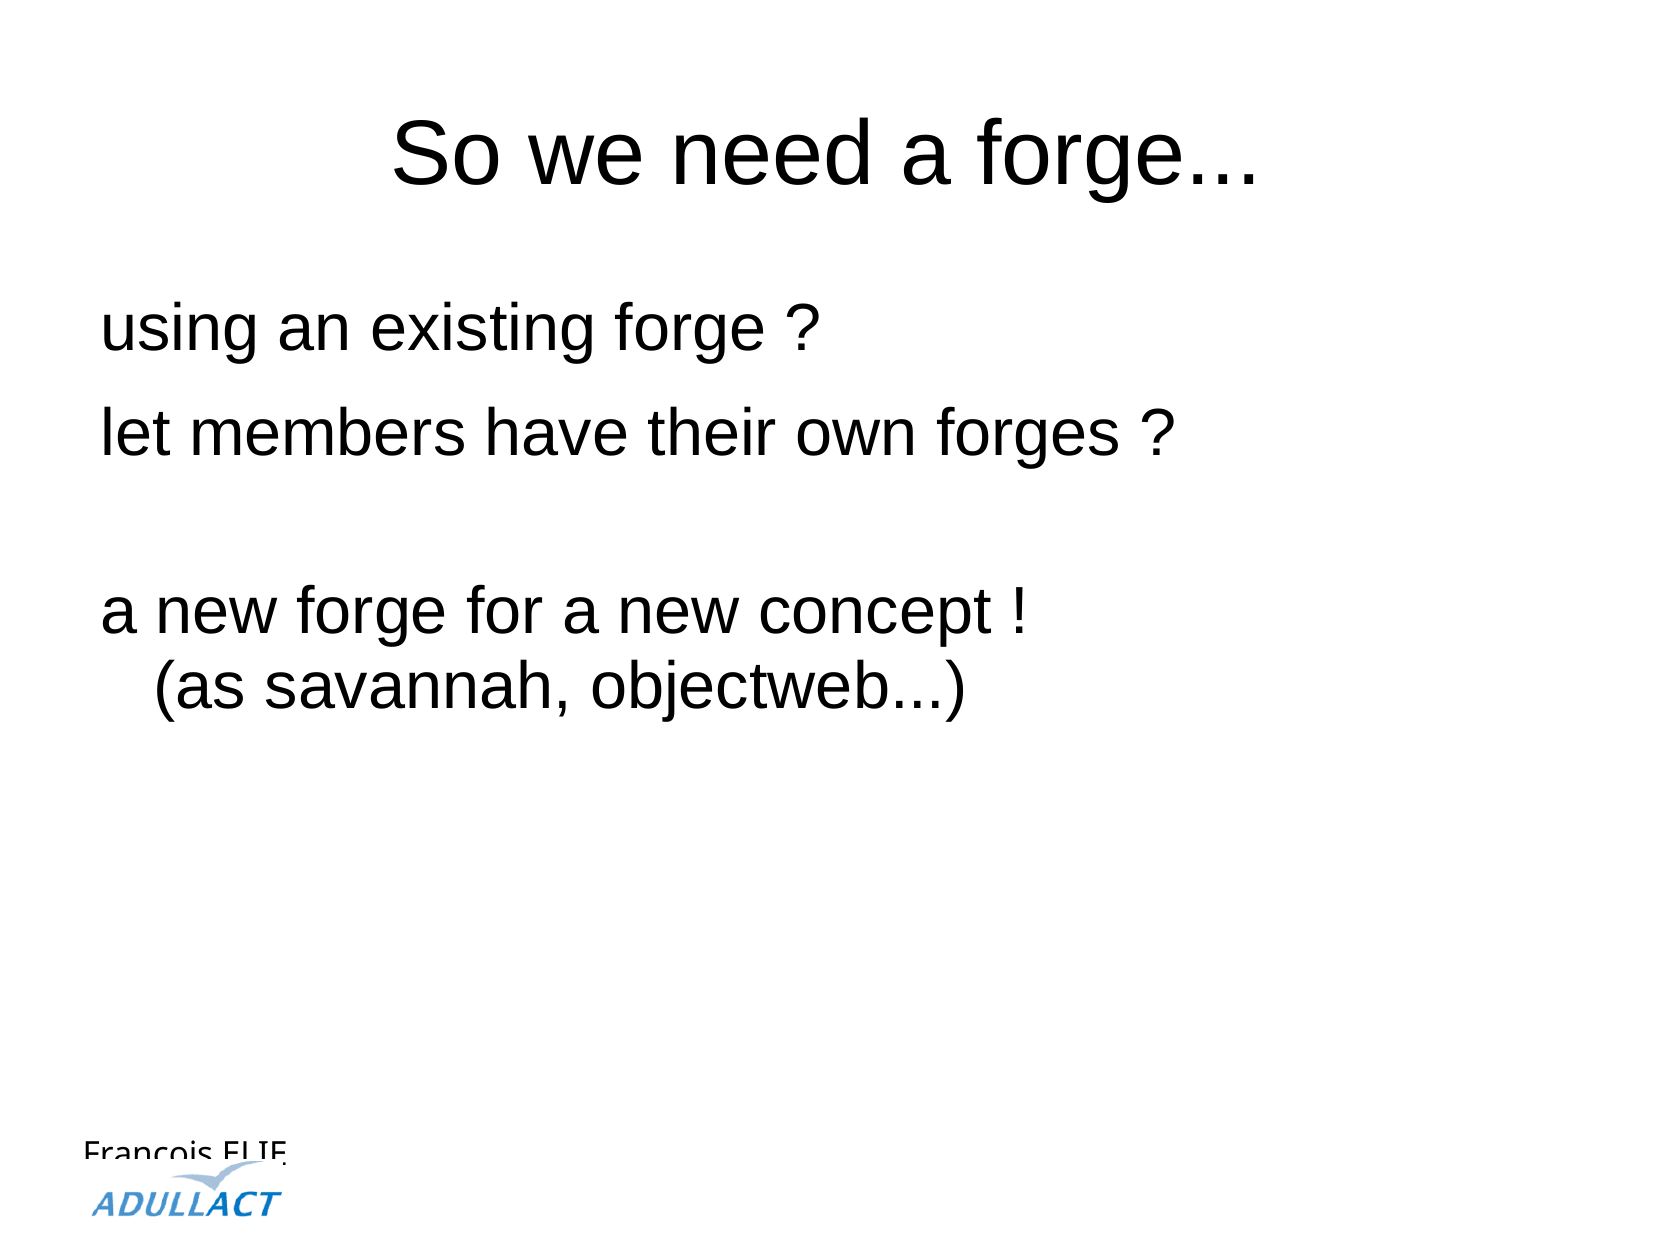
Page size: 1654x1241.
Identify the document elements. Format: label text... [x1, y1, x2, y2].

picture [82, 1159, 283, 1221]
list using an existing forge ? let members have their own forges ? a new forge for a new concept ! (as savannah, objectweb...) [82, 290, 1571, 1109]
title So we need a forge... [82, 49, 1571, 257]
